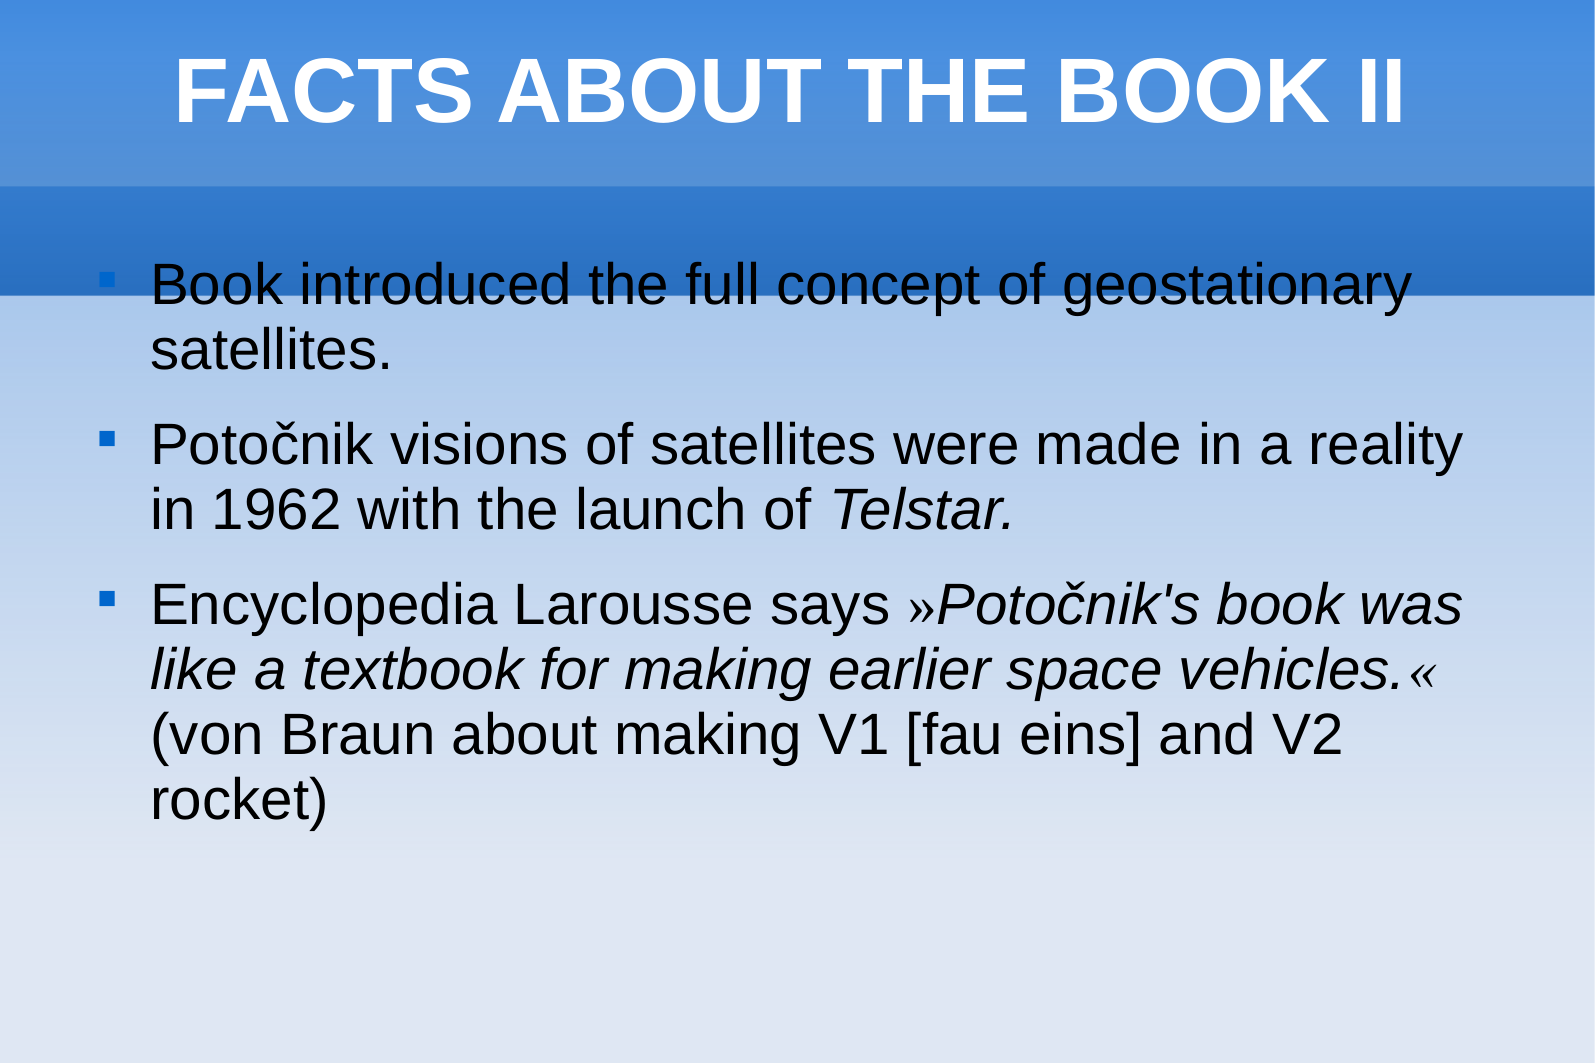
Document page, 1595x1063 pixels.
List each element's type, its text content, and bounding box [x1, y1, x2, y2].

title FACTS ABOUT THE BOOK II [73, 0, 1509, 178]
picture [0, 0, 1595, 1063]
list Book introduced the full concept of geostationary satellites. Potočnik visions of satellites were made in a reality in 1962 with the launch of Telstar. Encyclopedia Larousse says »Potočnik's book was like a textbook for making earlier space vehicles.« (von Braun about making V1 [fau eins] and V2 rocket) [79, 248, 1515, 827]
